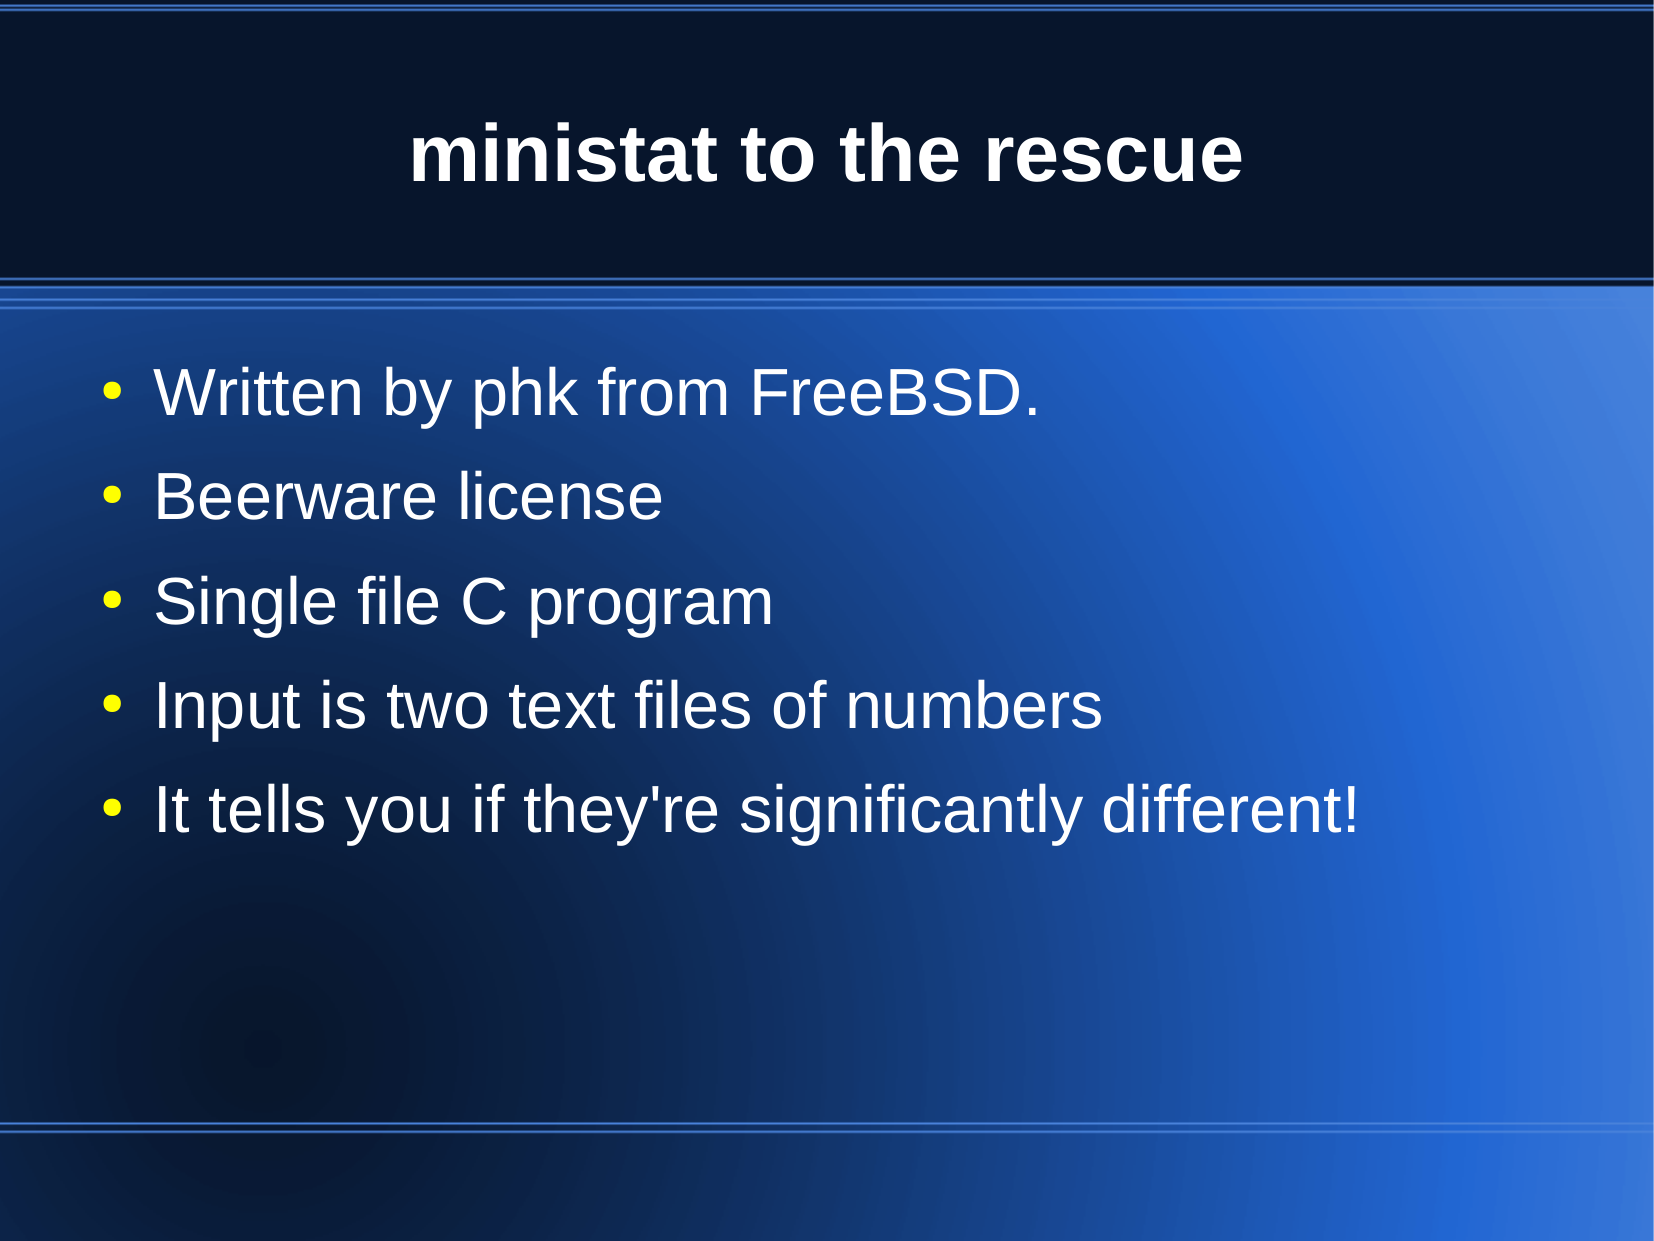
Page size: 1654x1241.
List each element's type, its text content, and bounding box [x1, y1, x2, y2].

picture [0, 0, 1654, 1241]
title ministat to the rescue [82, 49, 1571, 257]
list Written by phk from FreeBSD. Beerware license Single file C program Input is two text files of numbers It tells you if they're significantly different! [82, 355, 1571, 1075]
